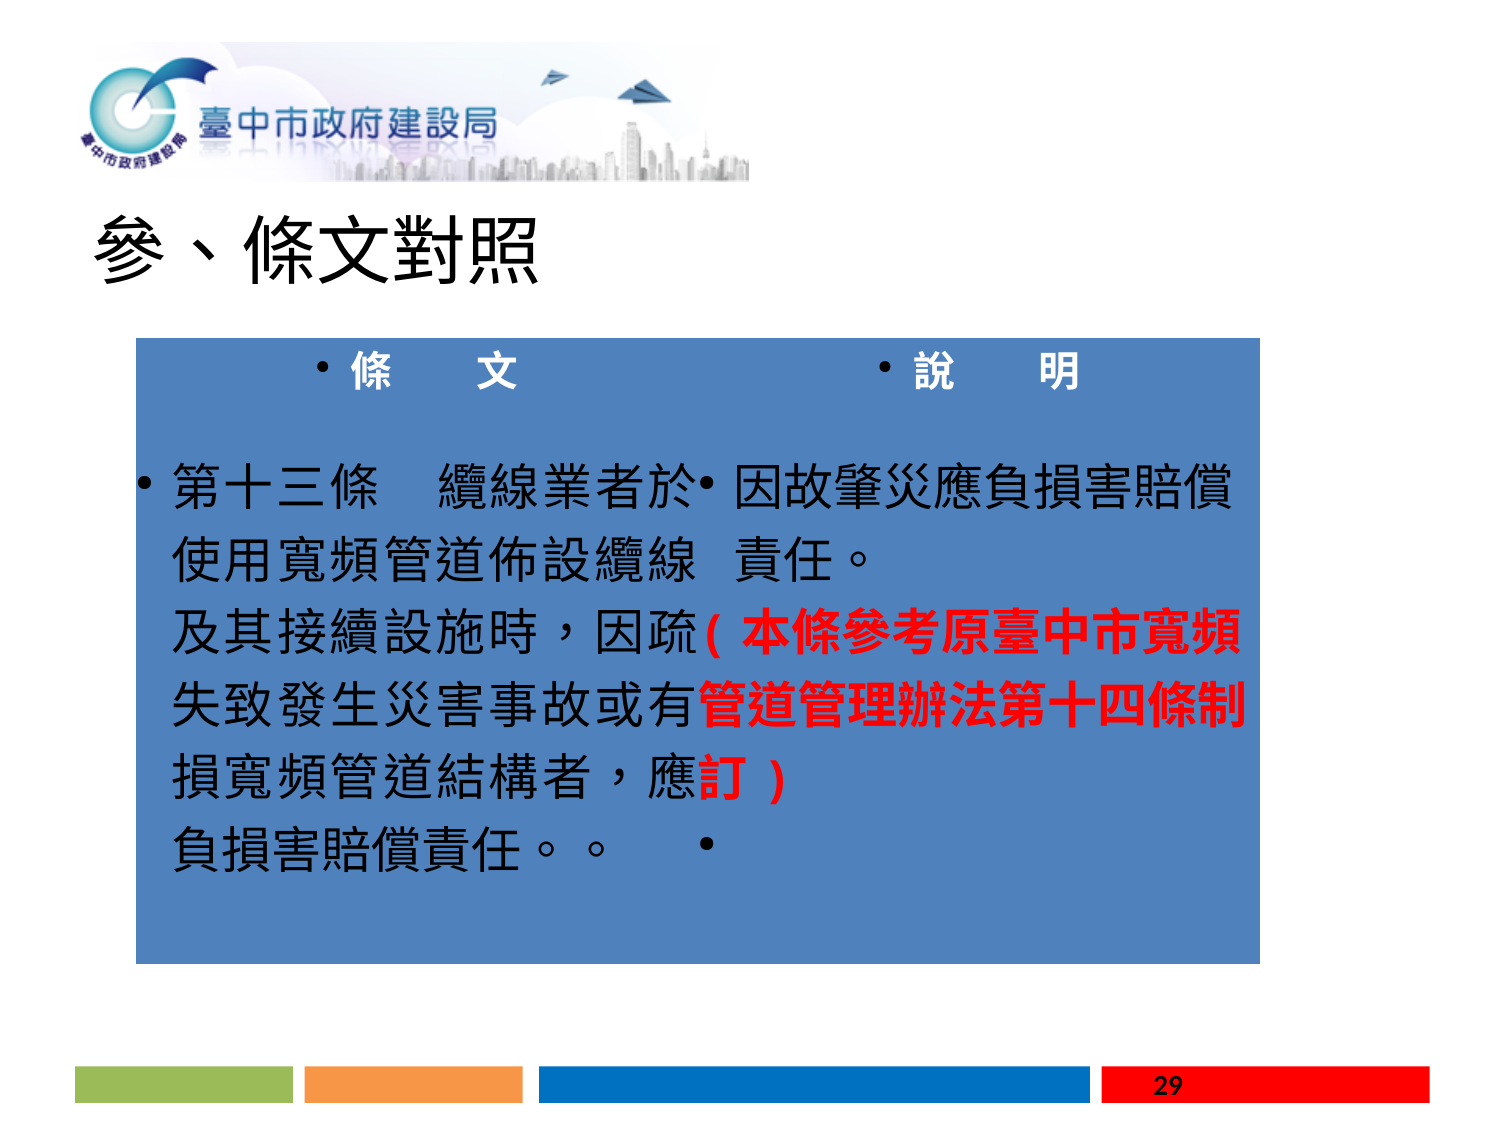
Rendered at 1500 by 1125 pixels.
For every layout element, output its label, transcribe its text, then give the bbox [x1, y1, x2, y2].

text_box [512, 1042, 988, 1103]
table_cell 第十三條 纜線業者於使用寬頻管道佈設纜線及其接續設施時，因疏失致發生災害事故或有損寬頻管道結構者，應負損害賠償責任。。 [136, 448, 698, 964]
table_cell 因故肇災應負損害賠償責任。 (本條參考原臺中市寬頻管道管理辦法第十四條制訂) [698, 448, 1260, 964]
text_box 參、條文對照 [76, 196, 1427, 303]
table_header 說 明 [698, 338, 1260, 448]
table_header 條 文 [136, 338, 698, 448]
text_box [1138, 1053, 1489, 1114]
